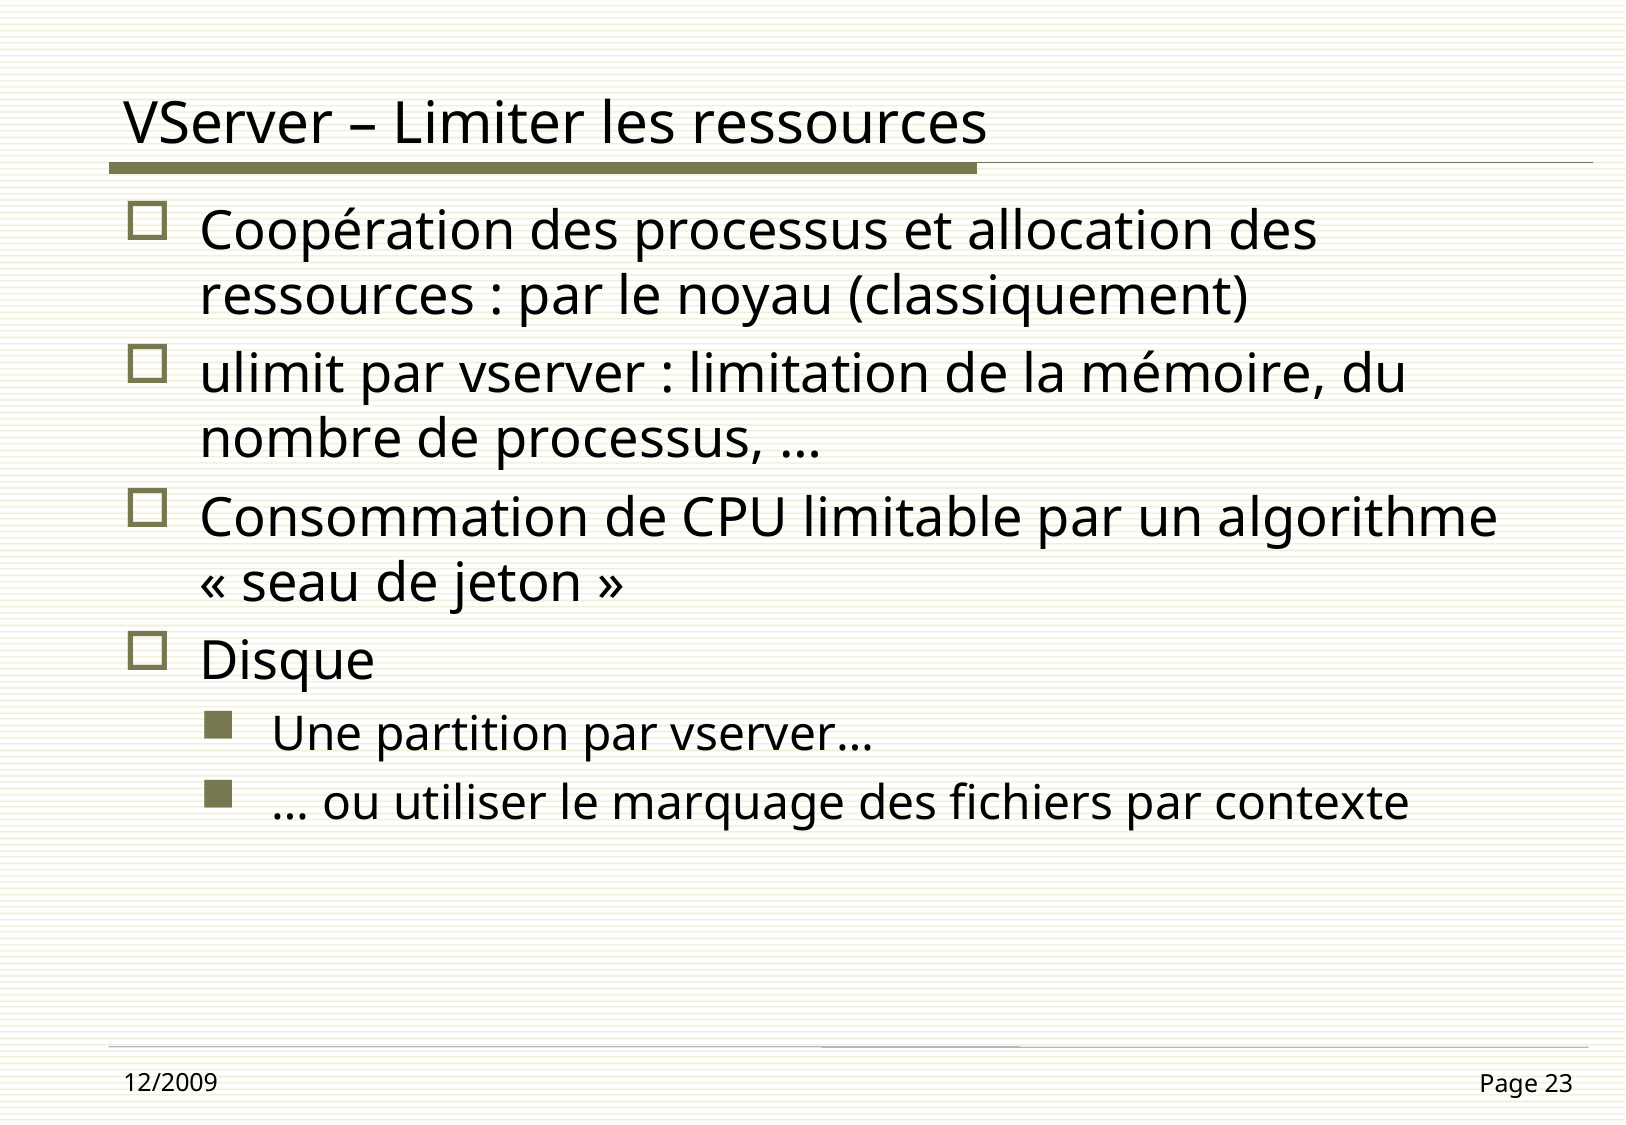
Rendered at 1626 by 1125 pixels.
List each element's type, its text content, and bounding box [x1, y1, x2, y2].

picture [0, 0, 1626, 1125]
title VServer – Limiter les ressources [108, 12, 1596, 163]
list Coopération des processus et allocation des ressources : par le noyau (classiquement)‏ ulimit par vserver : limitation de la mémoire, du nombre de processus, … Consommation de CPU limitable par un algorithme « seau de jeton » Disque Une partition par vserver… … ou utiliser le marquage des fichiers par contexte [108, 187, 1595, 1035]
